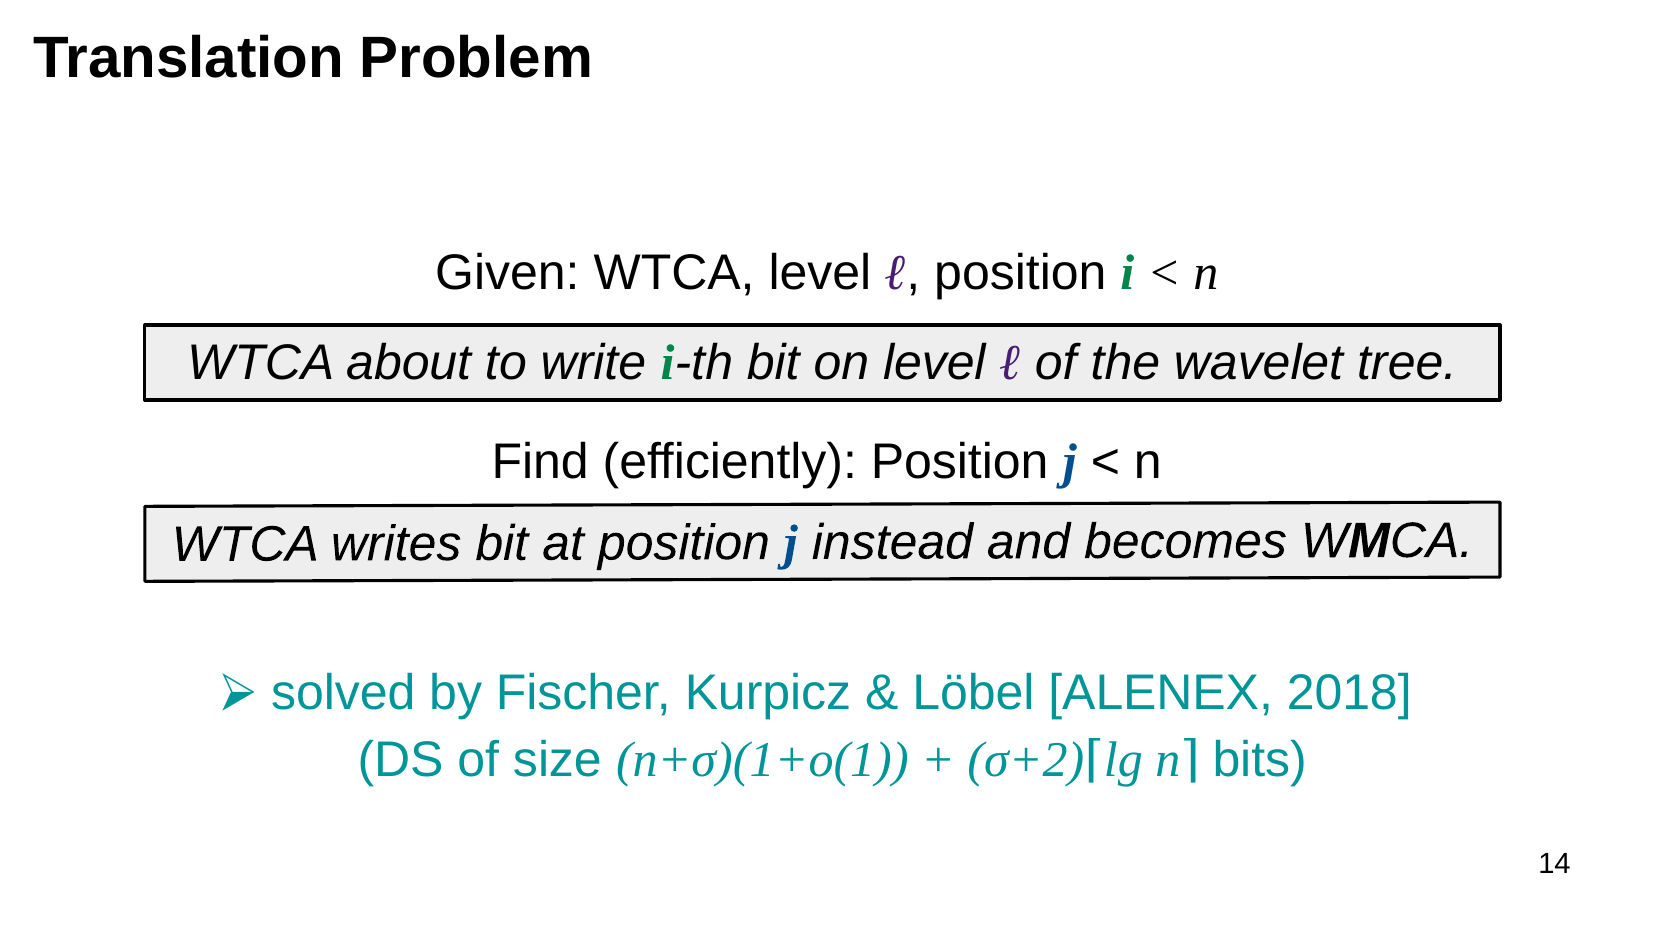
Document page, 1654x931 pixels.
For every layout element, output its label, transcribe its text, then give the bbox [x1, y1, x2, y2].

text_box Given: WTCA, level ℓ, position i < n [420, 236, 1234, 308]
text_box WTCA writes bit at position j instead and becomes WMCA. [144, 502, 1500, 582]
text_box Translation Problem [18, 17, 609, 98]
text_box Find (efficiently): Position j < n [476, 425, 1177, 497]
text_box ⮚ solved by Fischer, Kurpicz & Löbel [ALENEX, 2018] [205, 656, 1449, 728]
text_box WTCA about to write i-th bit on level ℓ of the wavelet tree. [144, 325, 1500, 401]
text_box (DS of size (n+σ)(1+o(1)) + (σ+2)⌈lg n⌉ bits) [342, 724, 1311, 795]
